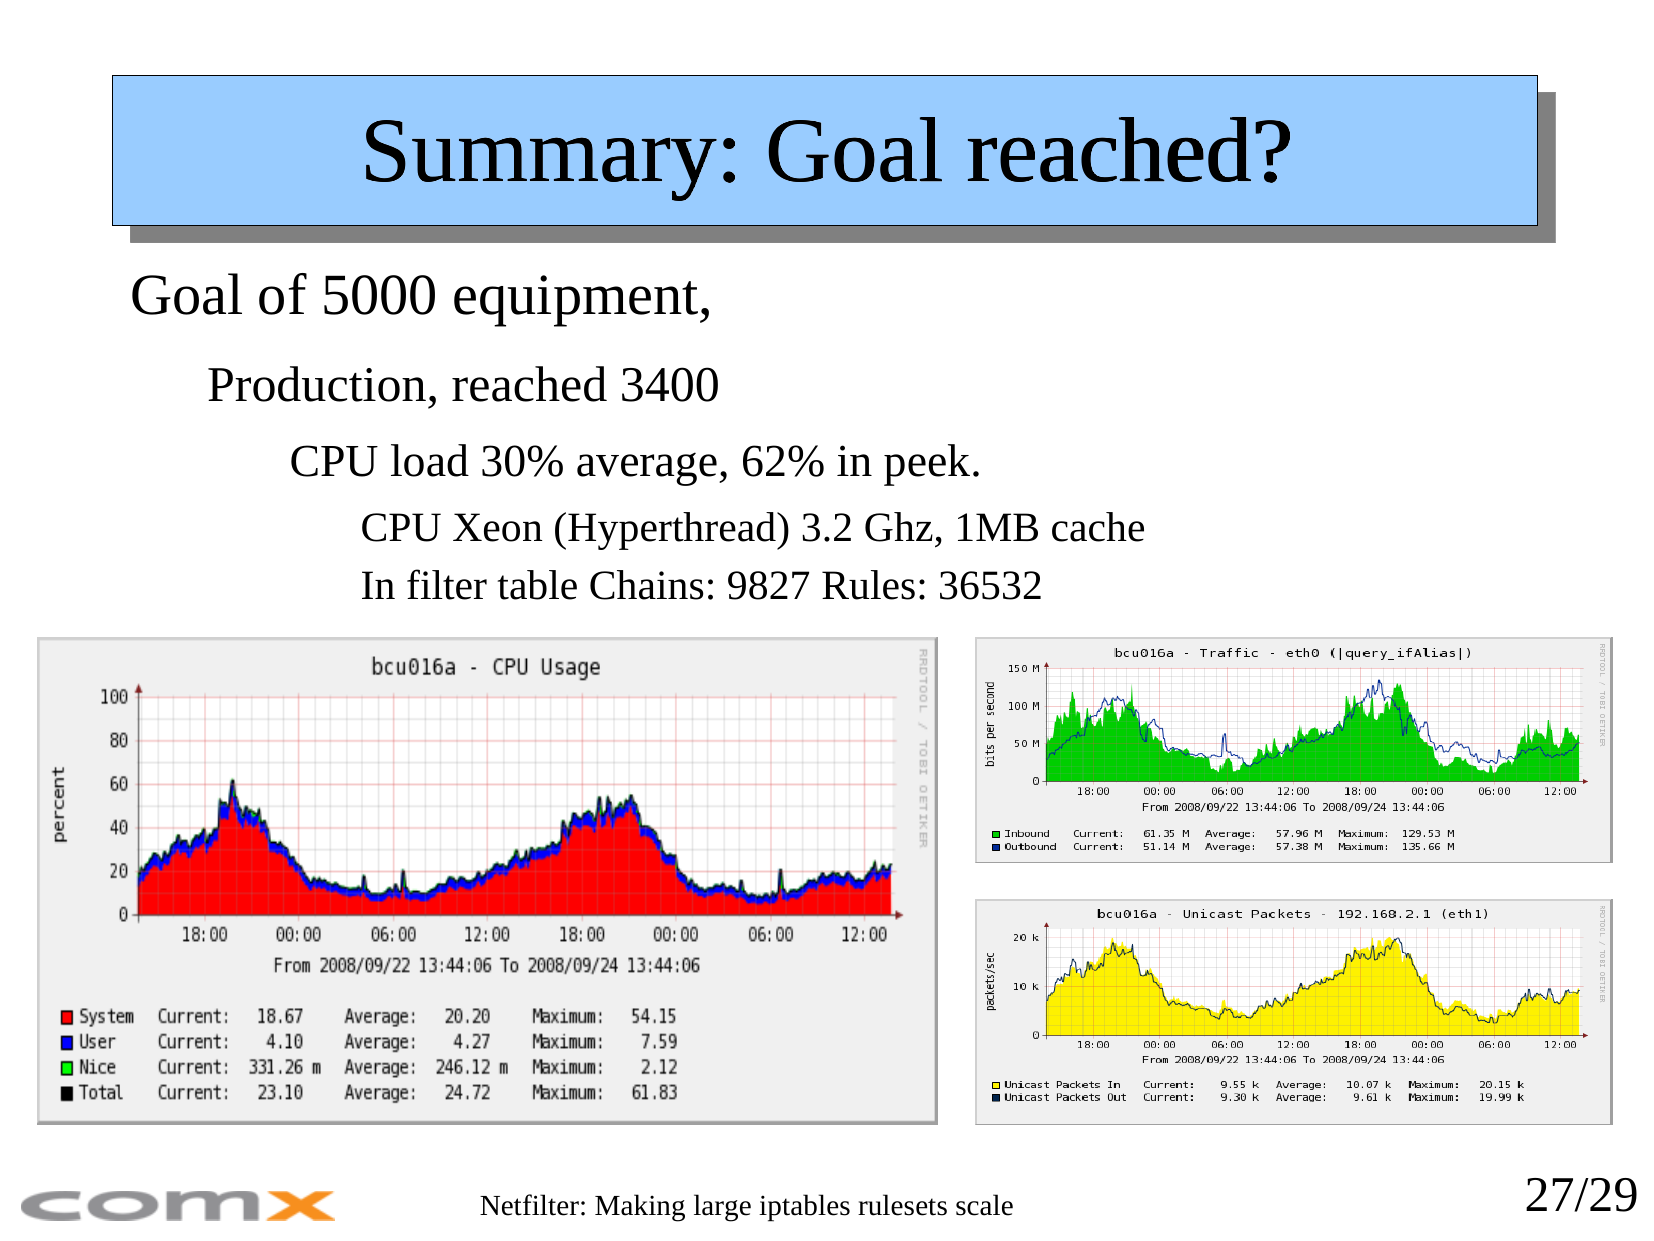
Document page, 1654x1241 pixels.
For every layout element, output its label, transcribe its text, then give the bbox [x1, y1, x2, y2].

picture [975, 899, 1613, 1126]
picture [975, 637, 1613, 863]
list Goal of 5000 equipment, Production, reached 3400 CPU load 30% average, 62% in peek. CPU Xeon (Hyperthread) 3.2 Ghz, 1MB cache In filter table Chains: 9827 Rules: 36532 [112, 262, 1538, 1021]
picture [21, 1191, 335, 1221]
title Summary: Goal reached? [116, 90, 1538, 211]
picture [37, 637, 938, 1126]
